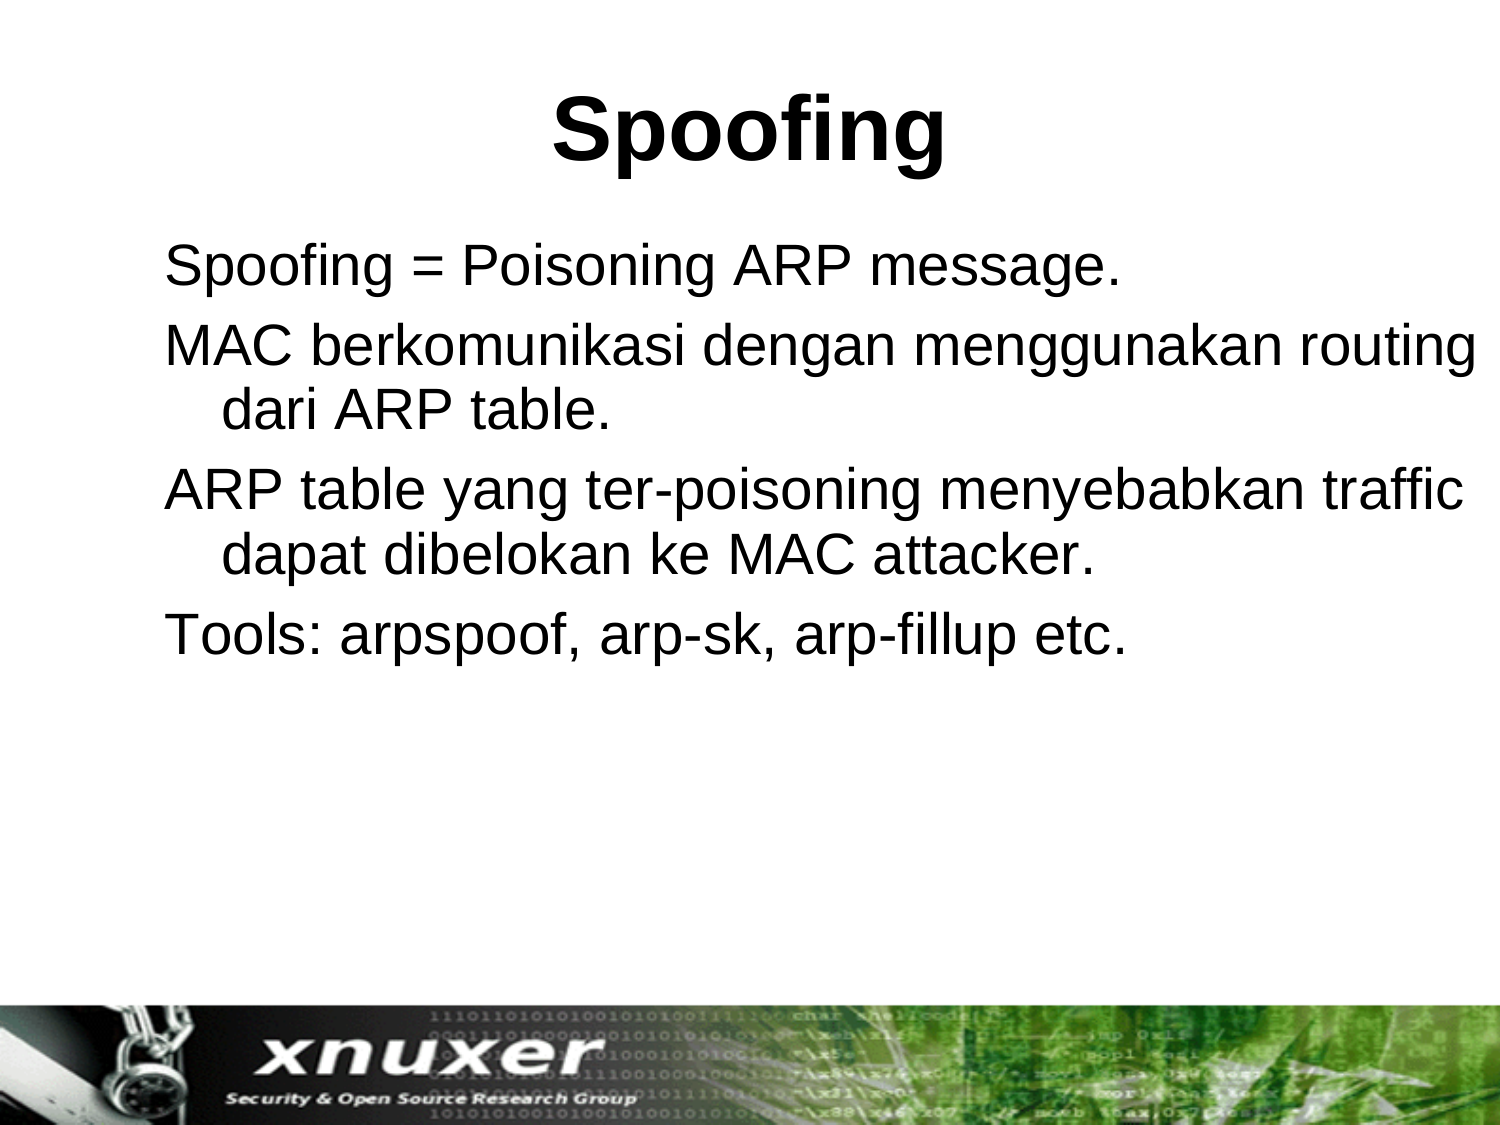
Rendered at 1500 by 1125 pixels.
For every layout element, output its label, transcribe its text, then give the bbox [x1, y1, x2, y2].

picture [0, 0, 1500, 1125]
title Spoofing [75, 45, 1426, 213]
list Spoofing = Poisoning ARP message. MAC berkomunikasi dengan menggunakan routing dari ARP table. ARP table yang ter-poisoning menyebabkan traffic dapat dibelokan ke MAC attacker. Tools: arpspoof, arp-sk, arp-fillup etc. [150, 224, 1500, 968]
